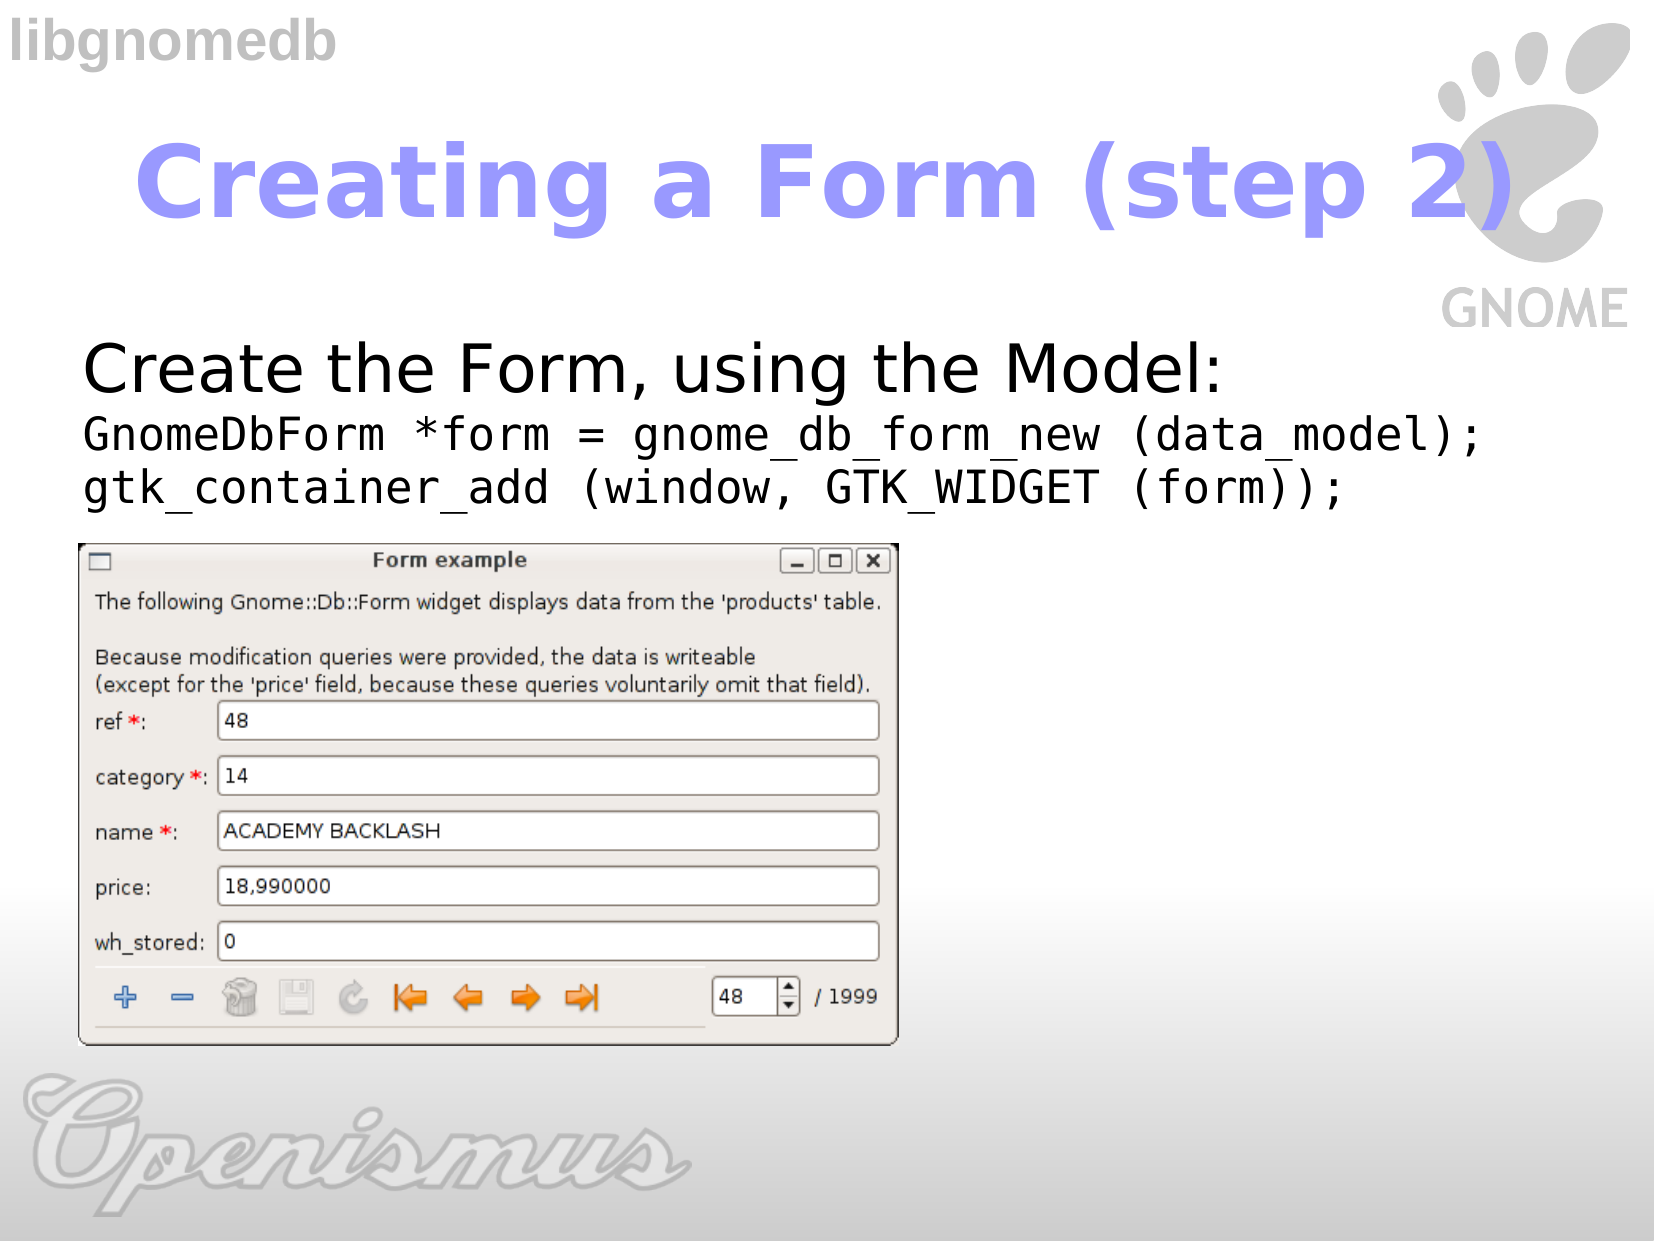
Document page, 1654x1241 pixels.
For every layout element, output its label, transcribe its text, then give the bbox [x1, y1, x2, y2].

picture [1438, 23, 1630, 327]
subtitle Create the Form, using the Model: GnomeDbForm *form = gnome_db_form_new (data_model); gtk_container_add (window, GTK_WIDGET (form)); [82, 297, 1571, 547]
picture [78, 543, 899, 1046]
title Creating a Form (step 2) [82, 116, 1571, 250]
picture [23, 1073, 692, 1217]
